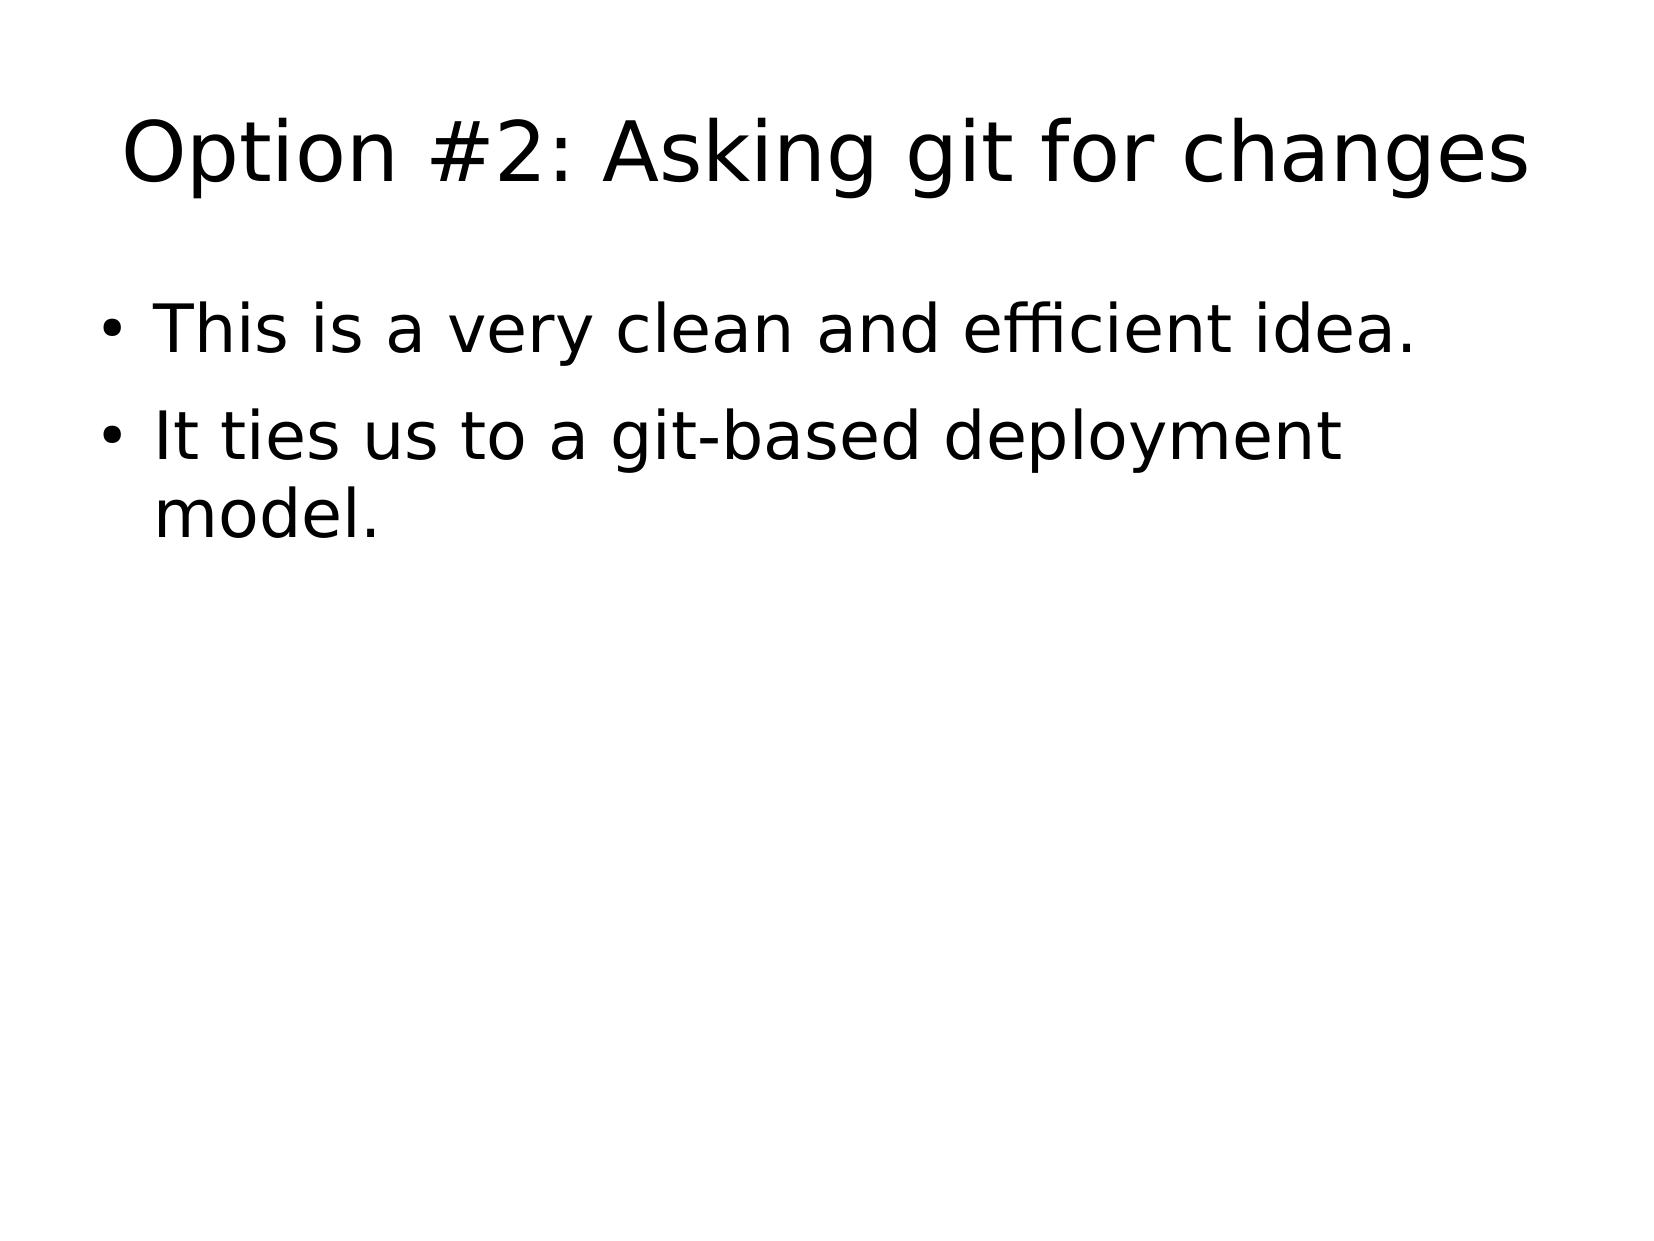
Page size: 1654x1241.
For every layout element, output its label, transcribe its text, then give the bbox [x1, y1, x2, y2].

list This is a very clean and efficient idea. It ties us to a git-based deployment model. [82, 290, 1571, 1010]
title Option #2: Asking git for changes [82, 49, 1571, 257]
